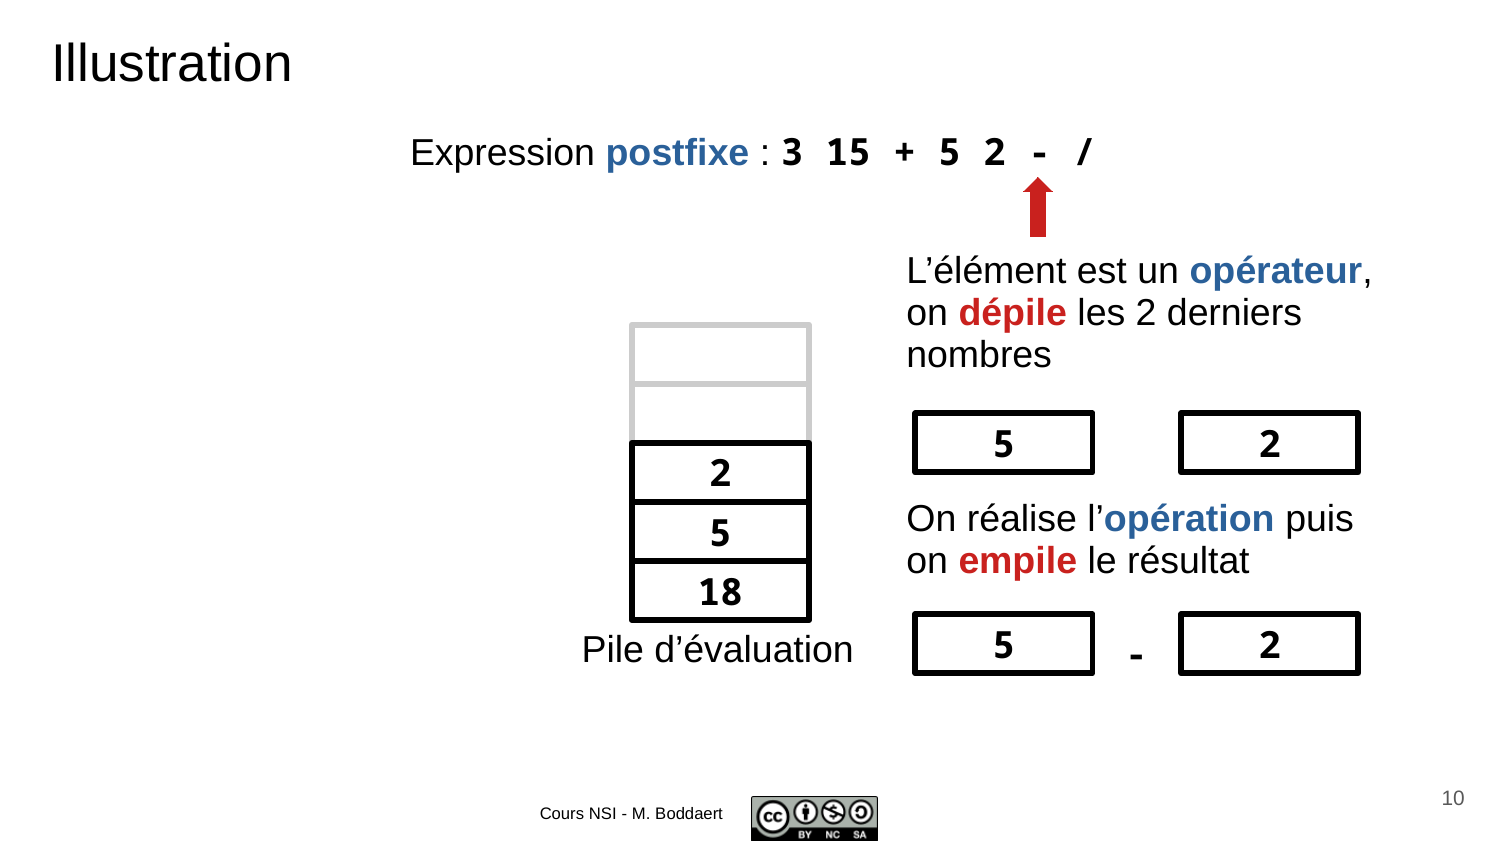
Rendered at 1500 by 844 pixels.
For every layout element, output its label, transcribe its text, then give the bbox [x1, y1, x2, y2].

text_box 5 [915, 614, 1093, 674]
text_box 18 [631, 562, 810, 620]
text_box [1023, 177, 1053, 237]
picture [751, 796, 878, 841]
text_box - [1110, 620, 1163, 673]
text_box 5 [915, 413, 1093, 473]
text_box [631, 324, 810, 442]
text_box 2 [1181, 413, 1359, 473]
title Illustration [51, 13, 1449, 108]
text_box L’élément est un opérateur, on dépile les 2 derniers nombres [891, 242, 1394, 388]
text_box 2 [631, 442, 810, 502]
text_box Pile d’évaluation [566, 620, 880, 680]
text_box 5 [631, 502, 810, 562]
slide_number <numéro> [1389, 764, 1480, 830]
text_box 2 [1181, 614, 1359, 674]
text_box Expression postfixe : 3 15 + 5 2 - / [29, 120, 1477, 760]
text_box On réalise l’opération puis on empile le résultat [891, 490, 1394, 593]
